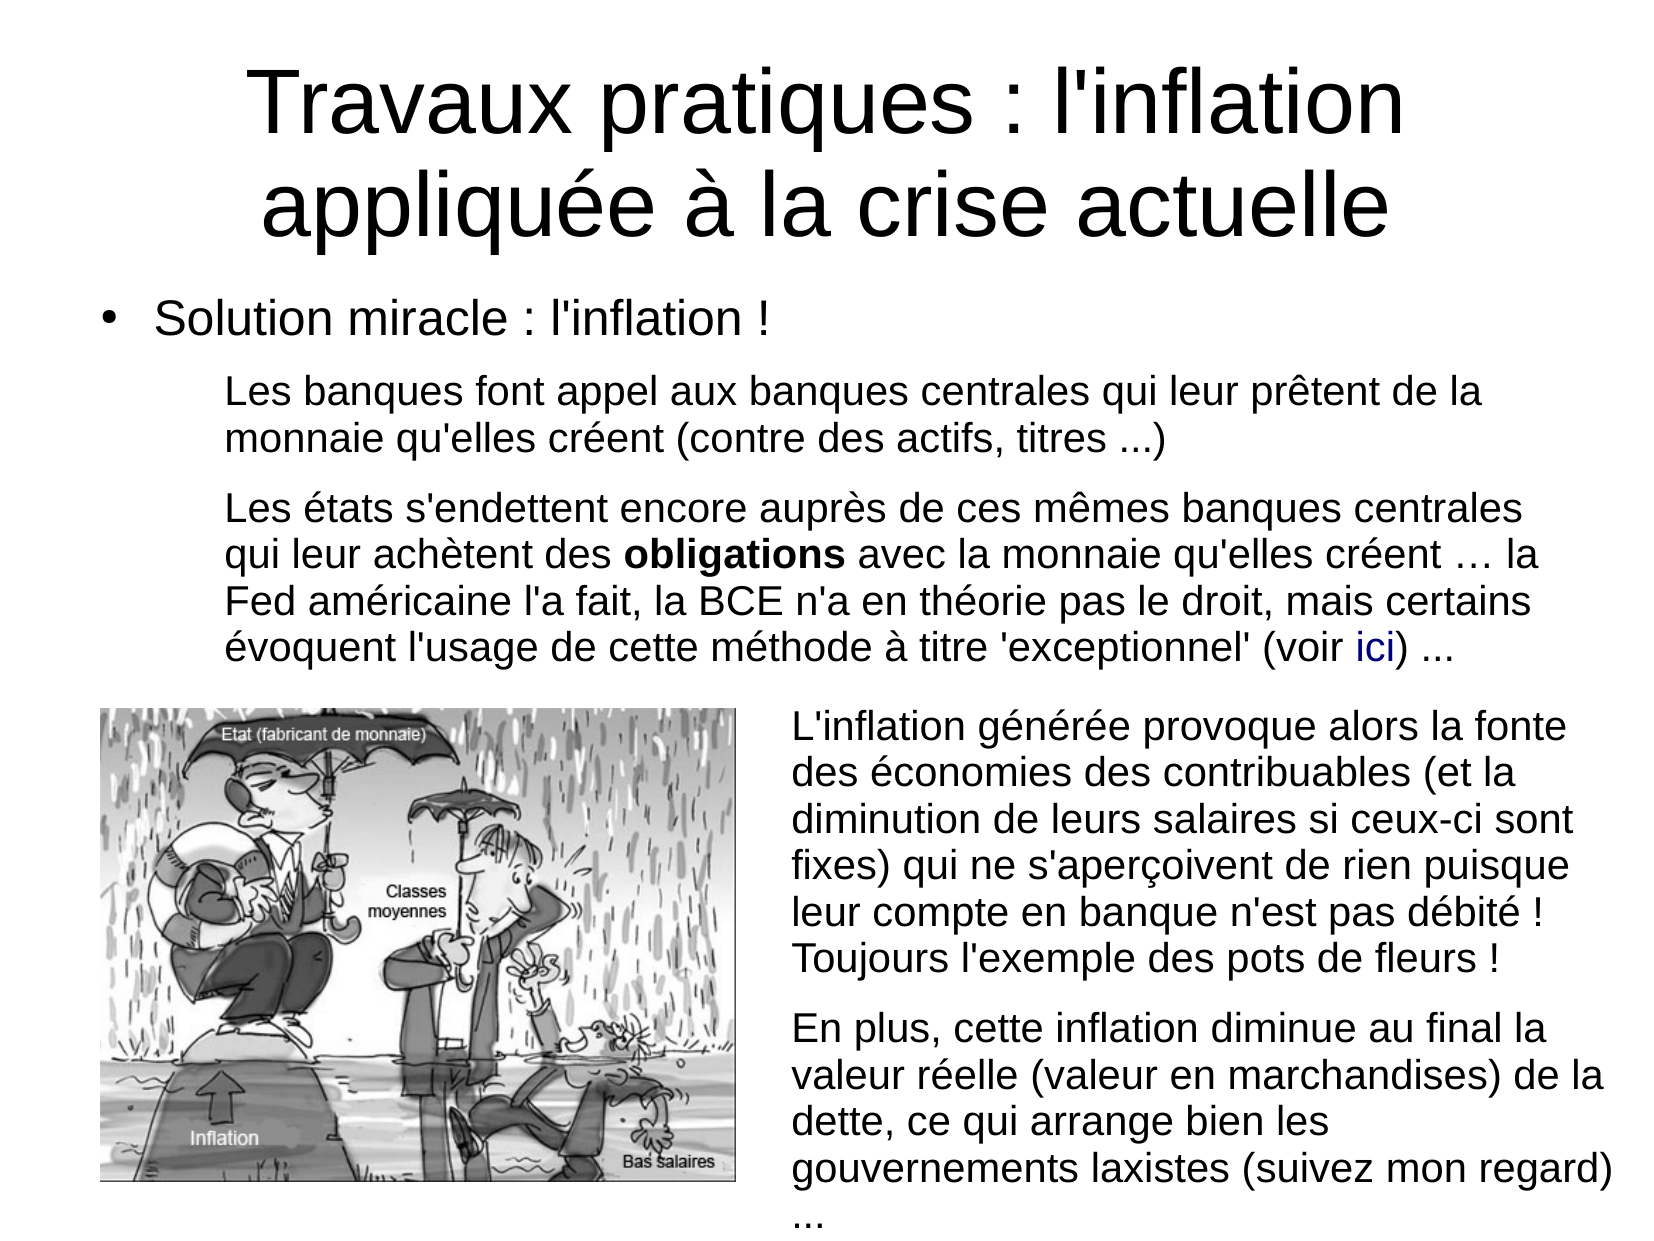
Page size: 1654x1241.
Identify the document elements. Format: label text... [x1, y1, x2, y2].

list Solution miracle : l'inflation ! Les banques font appel aux banques centrales qui leur prêtent de la monnaie qu'elles créent (contre des actifs, titres ...) Les états s'endettent encore auprès de ces mêmes banques centrales qui leur achètent des obligations avec la monnaie qu'elles créent … la Fed américaine l'a fait, la BCE n'a en théorie pas le droit, mais certains évoquent l'usage de cette méthode à titre 'exceptionnel' (voir ici) ... [82, 290, 1571, 674]
picture [100, 708, 649, 1182]
list L'inflation générée provoque alors la fonte des économies des contribuables (et la diminution de leurs salaires si ceux-ci sont fixes) qui ne s'aperçoivent de rien puisque leur compte en banque n'est pas débité ! Toujours l'exemple des pots de fleurs ! En plus, cette inflation diminue au final la valeur réelle (valeur en marchandises) de la dette, ce qui arrange bien les gouvernements laxistes (suivez mon regard) ... [649, 702, 1625, 1241]
title Travaux pratiques : l'inflation appliquée à la crise actuelle [82, 50, 1571, 256]
